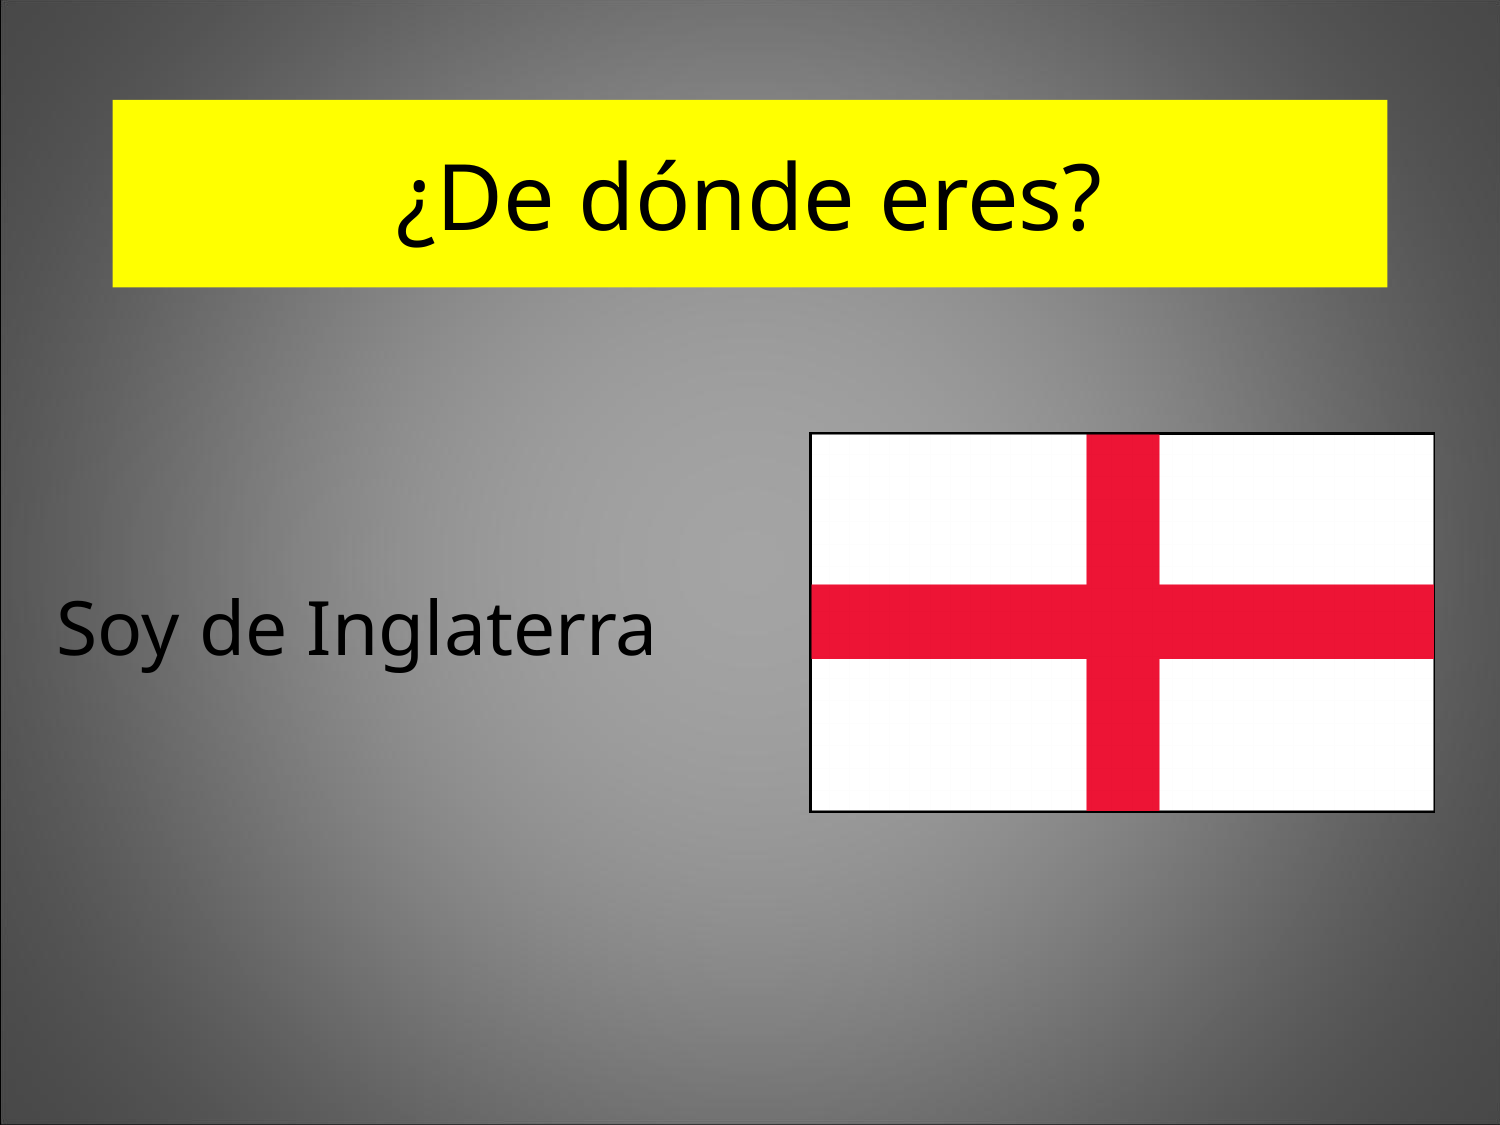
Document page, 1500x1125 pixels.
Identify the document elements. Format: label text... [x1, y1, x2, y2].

picture [0, 0, 1500, 1125]
title ¿De dónde eres? [112, 99, 1388, 288]
list Soy de Inglaterra [41, 324, 738, 1000]
